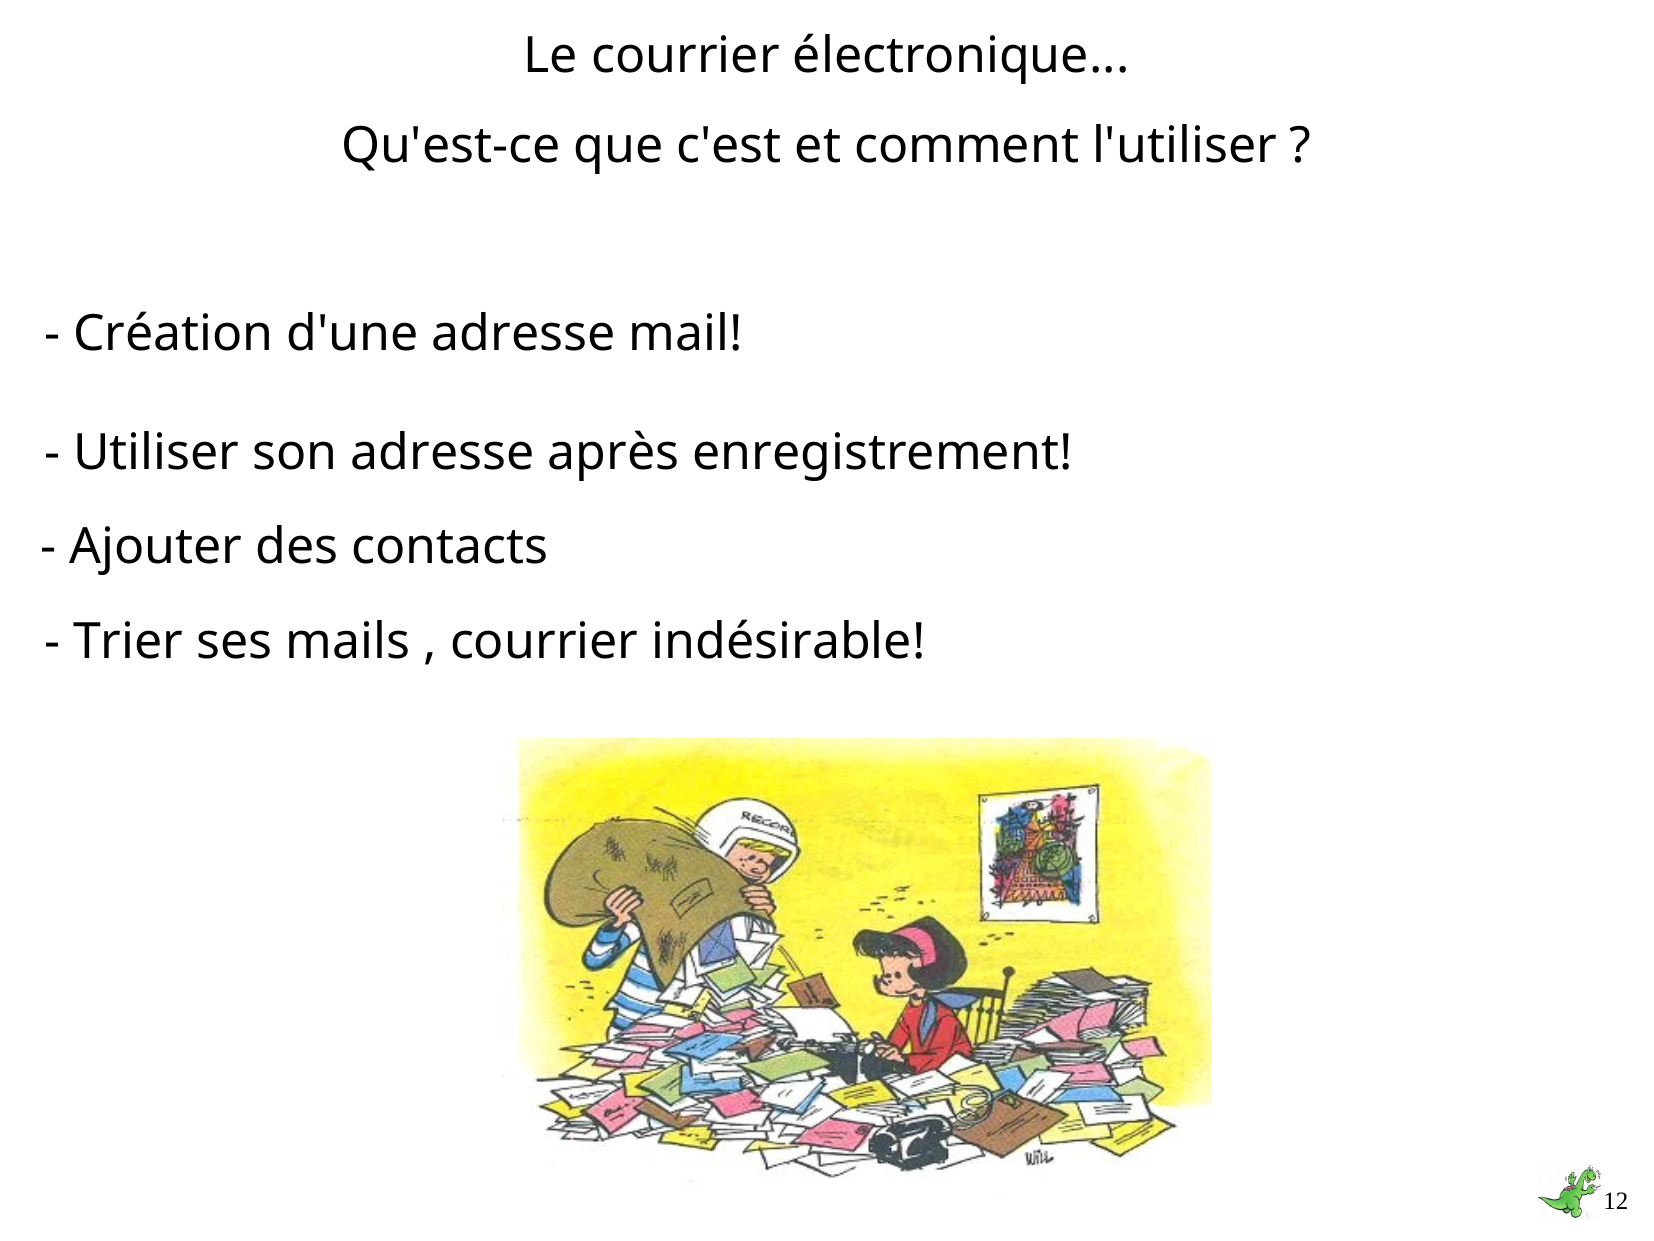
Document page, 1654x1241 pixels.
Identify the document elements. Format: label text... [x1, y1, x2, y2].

picture [1537, 1163, 1601, 1220]
text_box Le courrier électronique... Qu'est-ce que c'est et comment l'utiliser ? [0, 29, 1654, 204]
text_box - Création d'une adresse mail! [29, 307, 1624, 393]
text_box - Ajouter des contacts [0, 496, 1241, 581]
picture [502, 738, 1211, 1206]
text_box - Utiliser son adresse après enregistrement! [29, 401, 1329, 487]
text_box - Trier ses mails , courrier indésirable! [29, 590, 1211, 676]
text_box 12 [1603, 1186, 1632, 1216]
